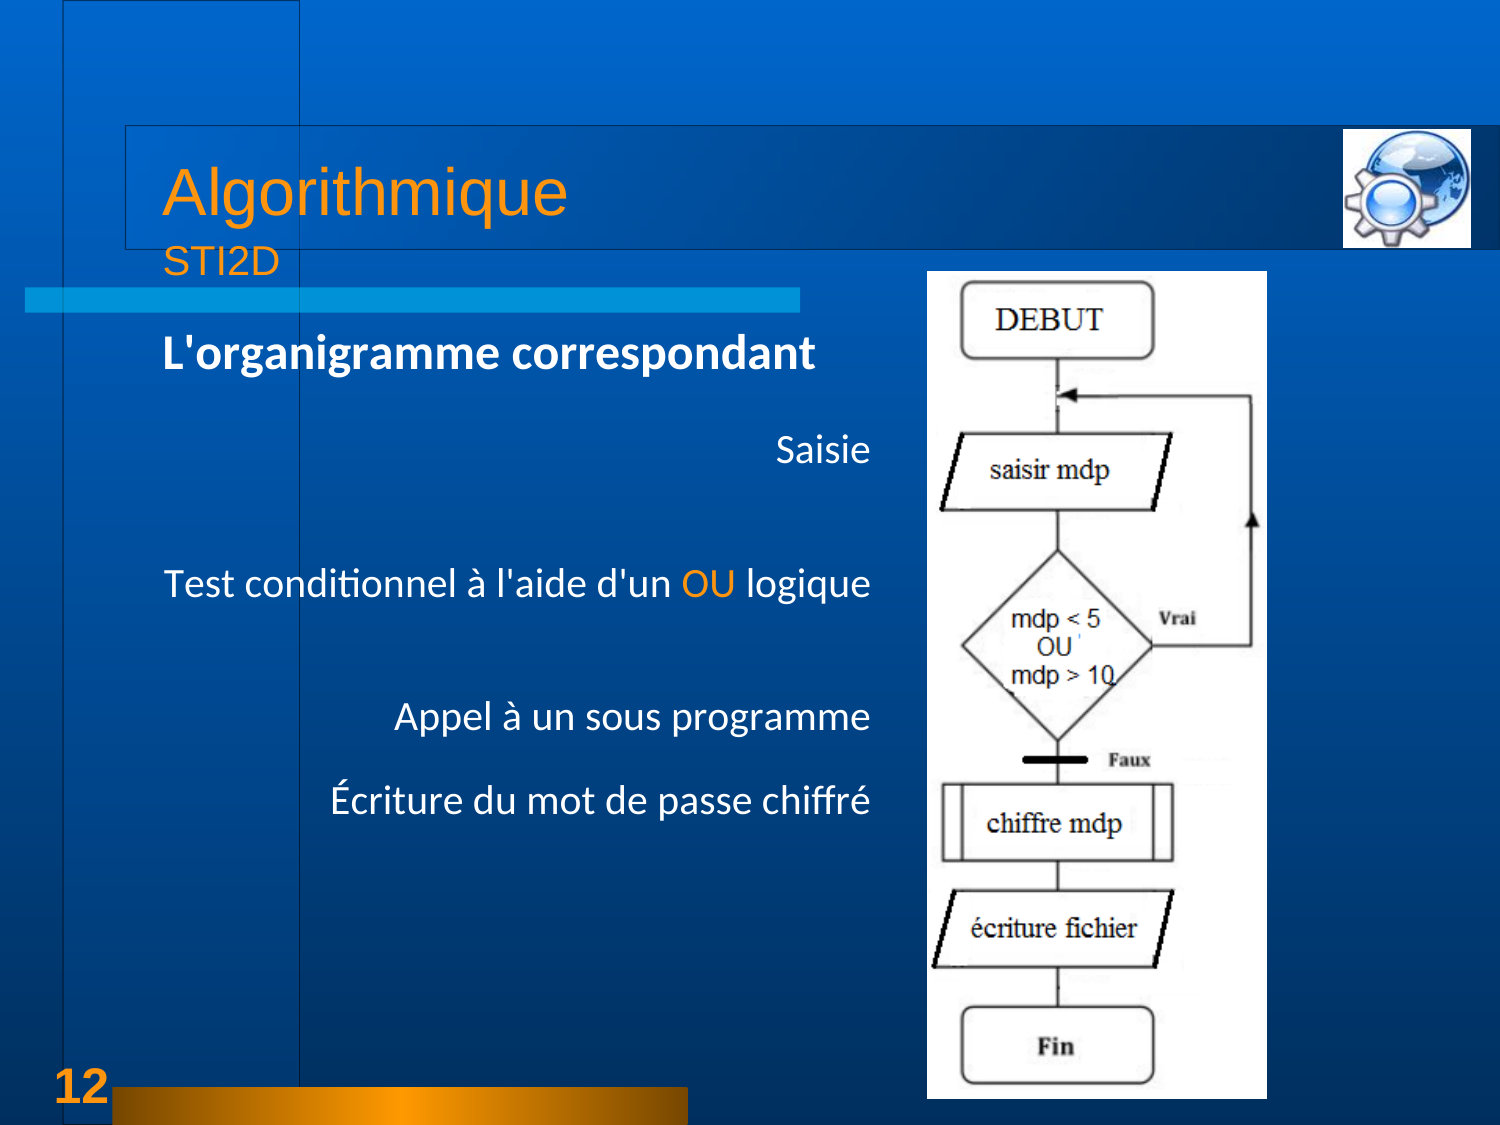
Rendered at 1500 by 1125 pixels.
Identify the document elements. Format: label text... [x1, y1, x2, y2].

picture [1343, 129, 1471, 248]
text_box L'organigramme correspondant Saisie Test conditionnel à l'aide d'un OU logique Appel à un sous programme Écriture du mot de passe chiffré [147, 324, 886, 987]
picture [927, 271, 1267, 1099]
